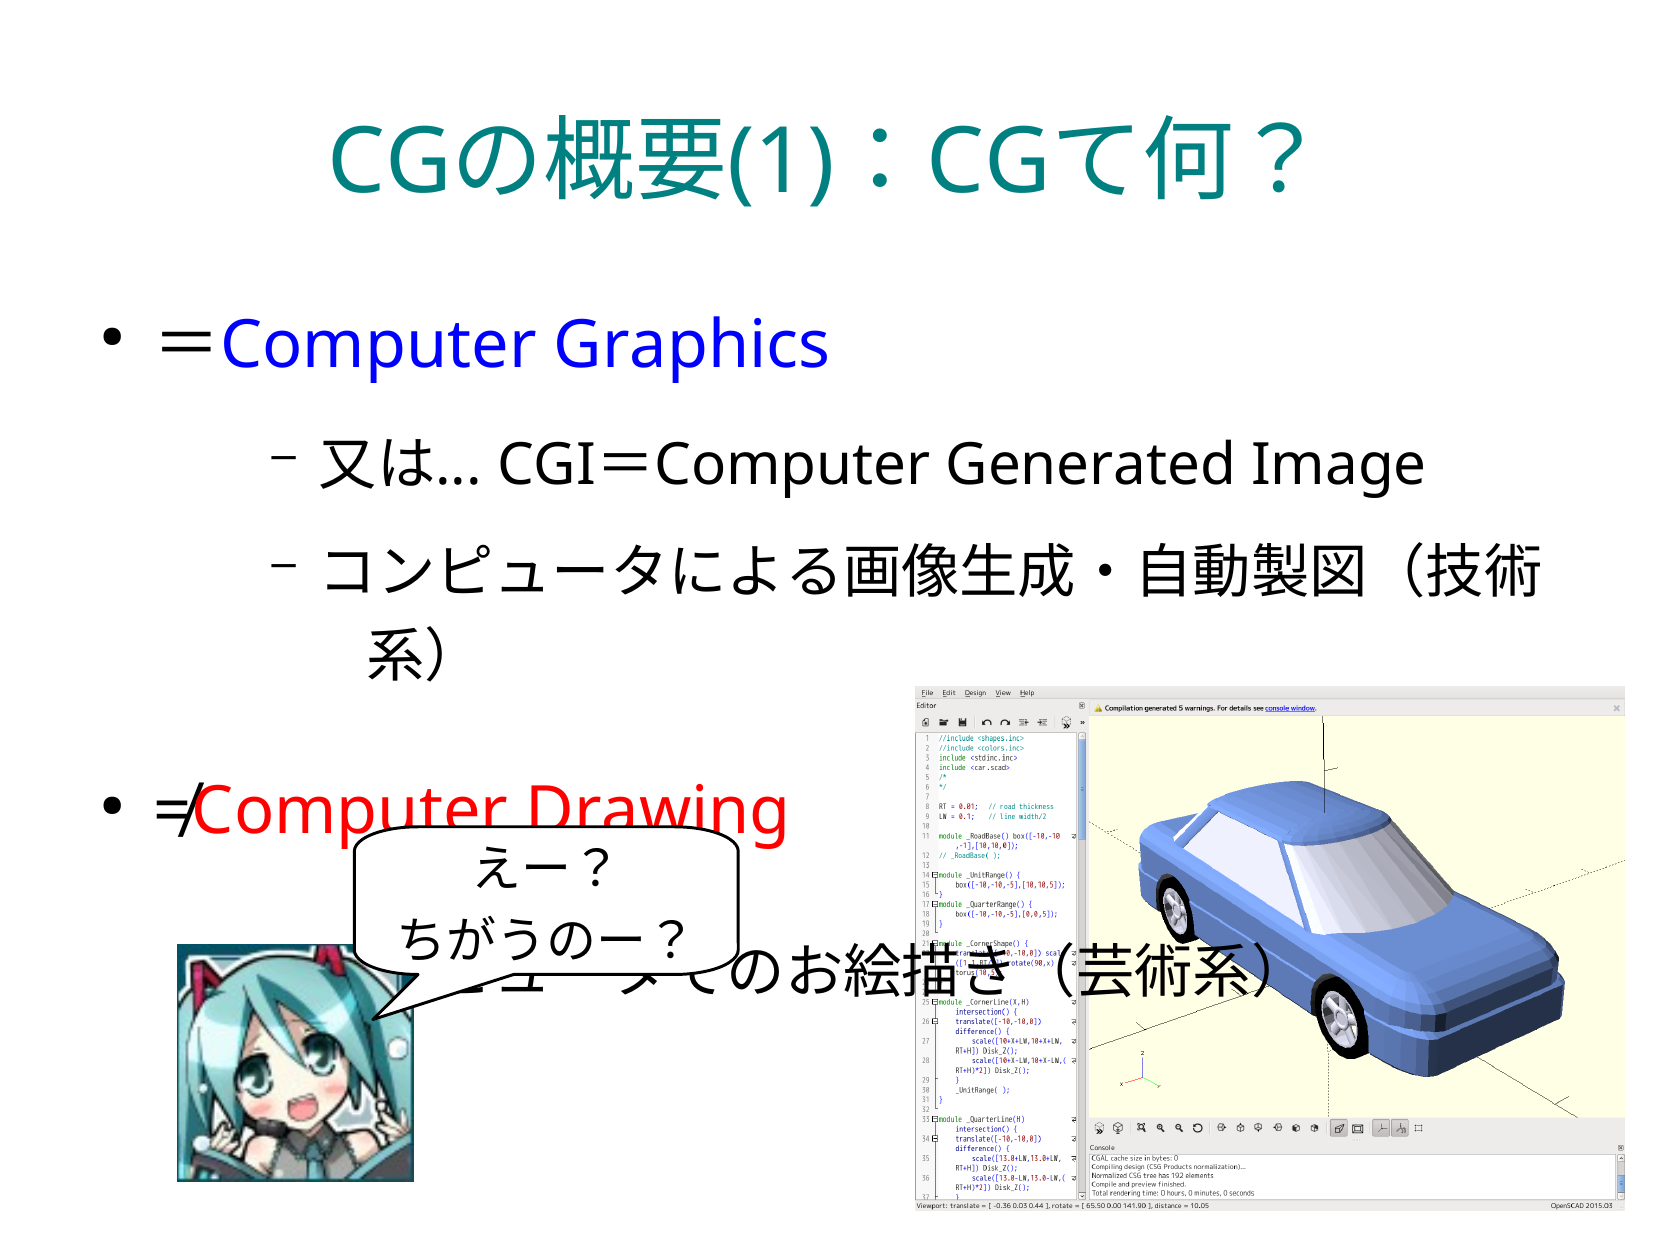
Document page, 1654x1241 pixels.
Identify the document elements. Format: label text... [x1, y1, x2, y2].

text_box えー？ ちがうのー？ [354, 826, 739, 1020]
title CGの概要(1)：CGて何？ [82, 49, 1571, 257]
picture [222, 944, 240, 948]
list ＝Computer Graphics 又は... CGI＝Computer Generated Image コンピュータによる画像生成・自動製図（技術系） ≠Computer Drawing コンピュータでのお絵描き（芸術系） [82, 290, 1571, 1109]
picture [177, 944, 414, 1182]
picture [915, 686, 1625, 1211]
